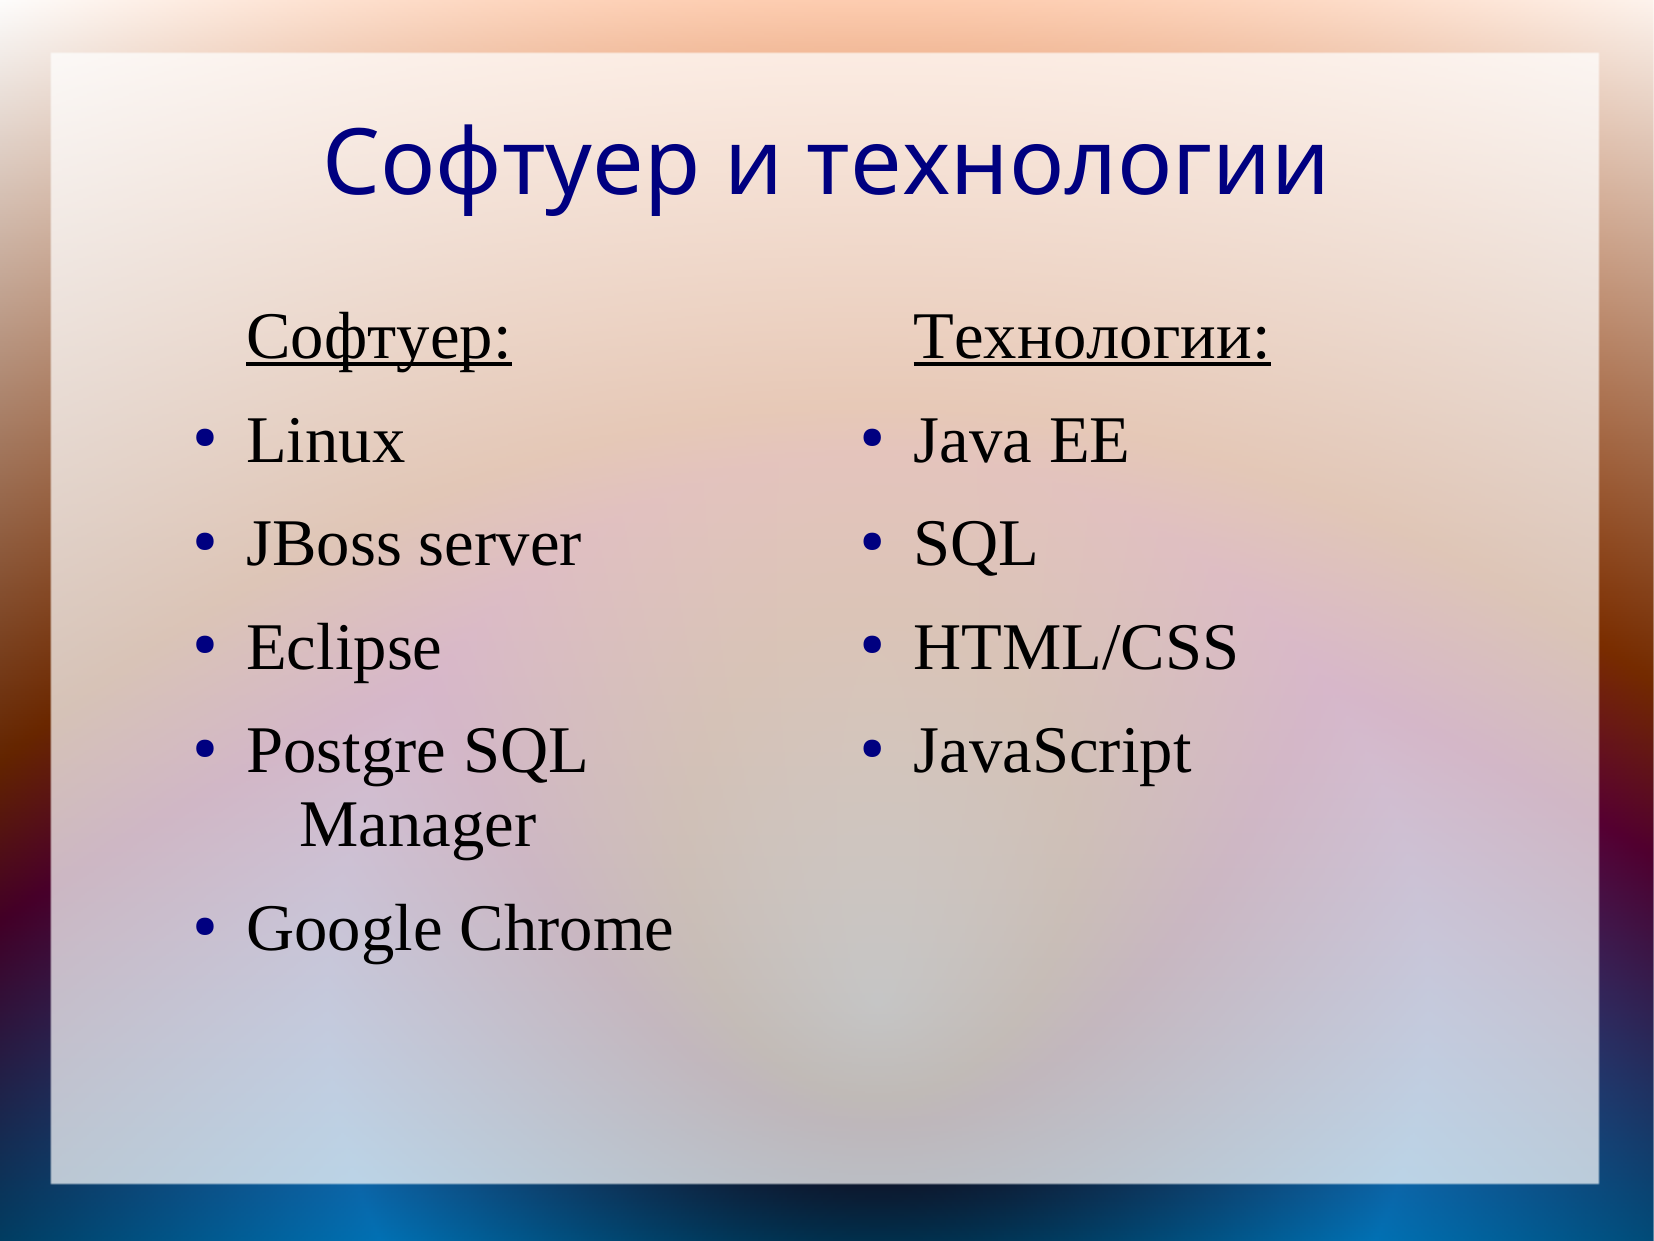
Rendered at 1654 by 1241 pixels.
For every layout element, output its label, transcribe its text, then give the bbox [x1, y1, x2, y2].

title Софтуер и технологии [82, 55, 1571, 263]
list Софтуер: Linux JBoss server Eclipse Postgre SQL Manager Google Chrome [157, 299, 713, 1069]
list Технологии: Java EE SQL HTML/CSS JavaScript [825, 299, 1380, 892]
picture [0, 0, 1654, 1241]
